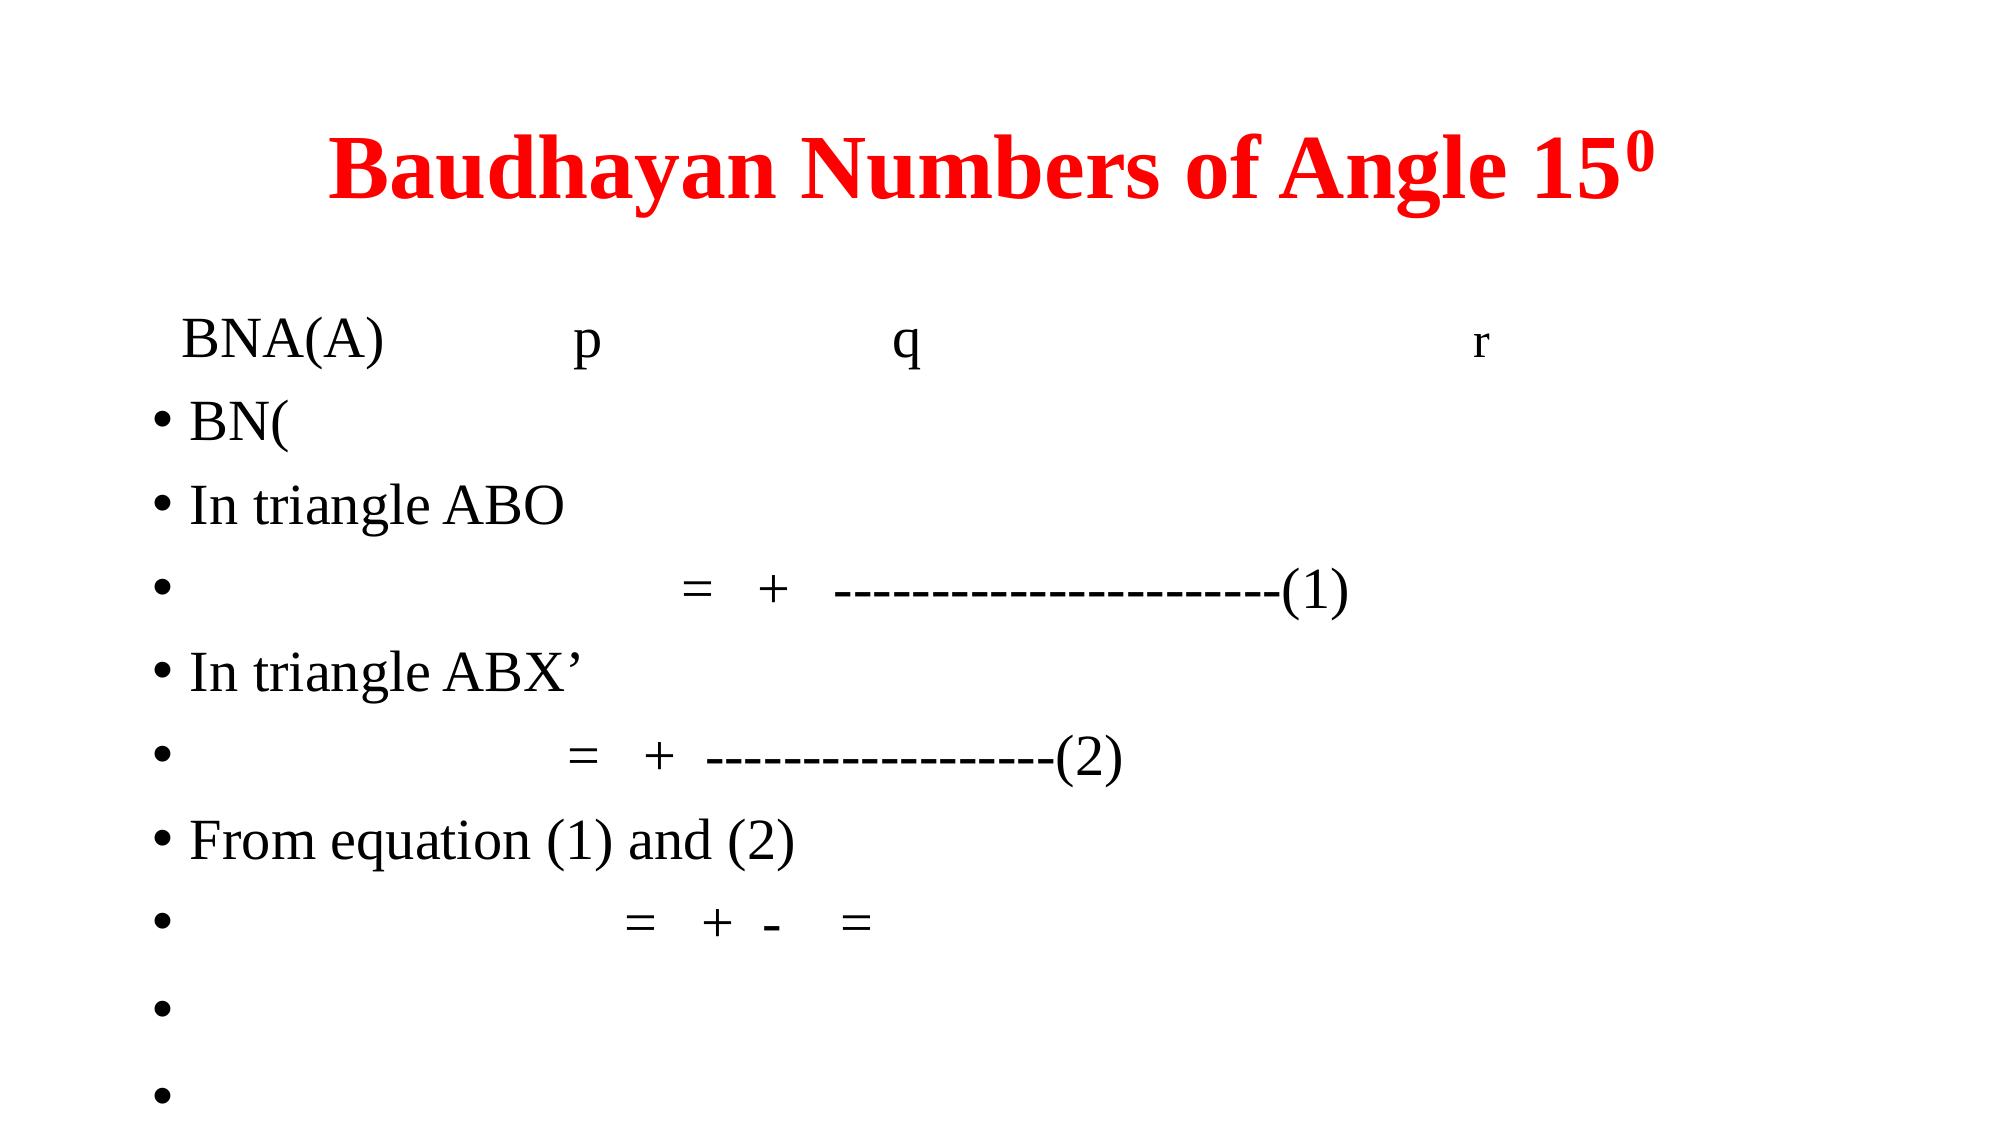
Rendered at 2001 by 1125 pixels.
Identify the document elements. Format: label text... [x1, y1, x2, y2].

list BNA(A) p q r BN( In triangle ABO = + -----------------------(1) In triangle ABX’ = + ------------------(2) From equation (1) and (2) = + - = [137, 299, 1863, 1014]
title Baudhayan Numbers of Angle 150 [137, 59, 1863, 278]
